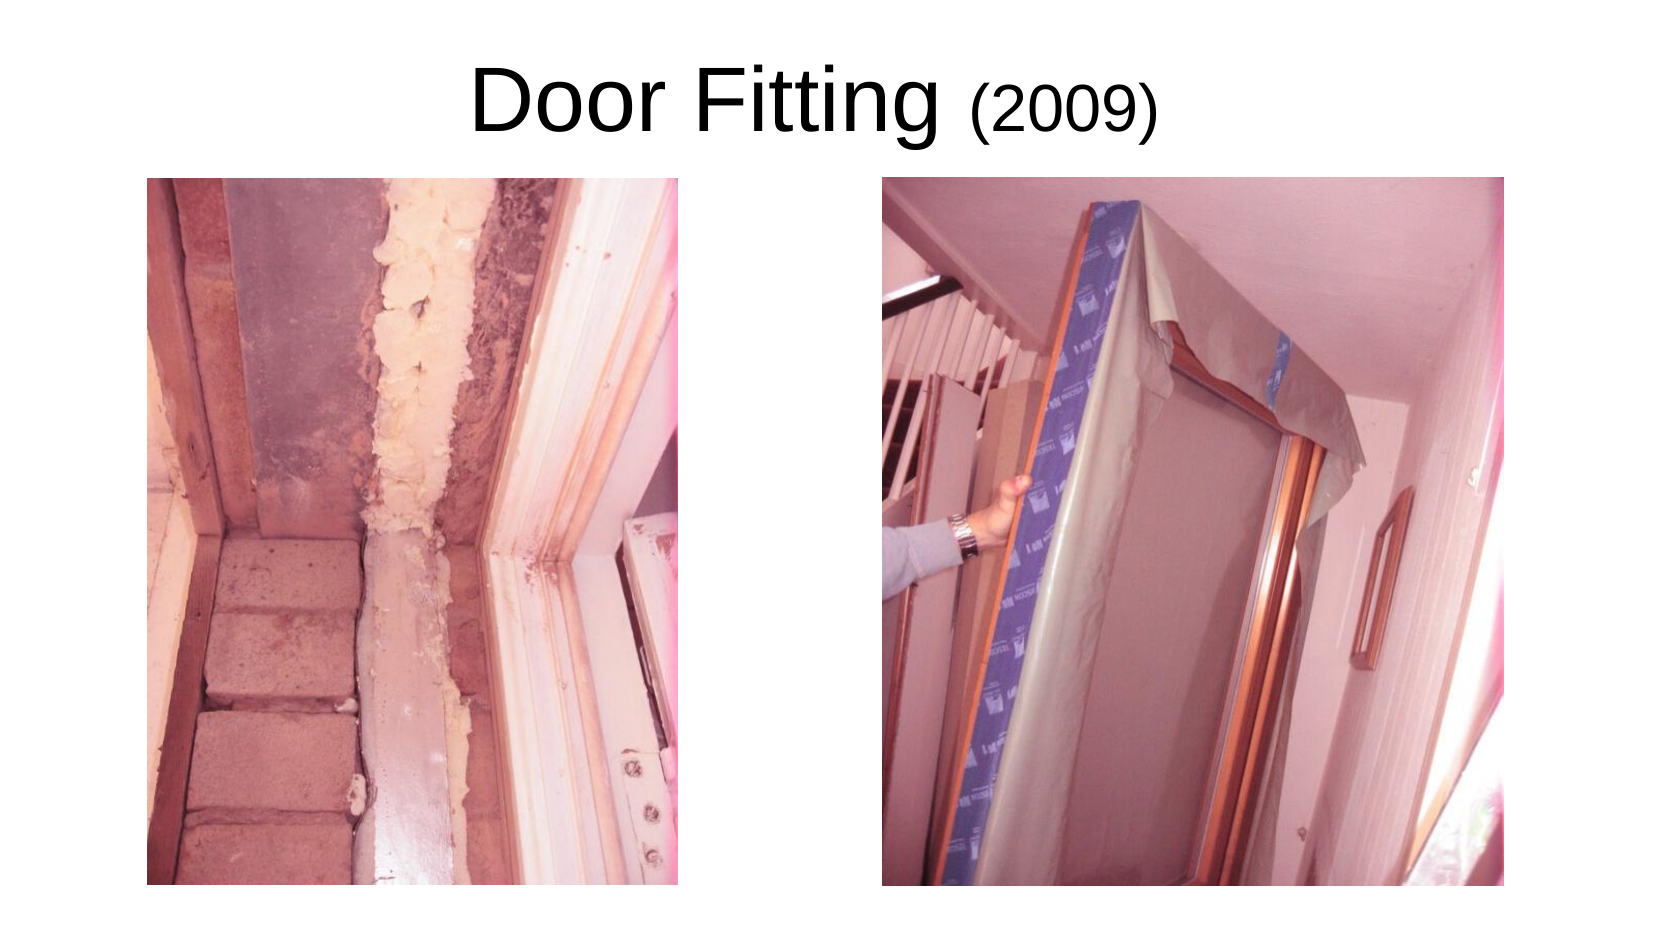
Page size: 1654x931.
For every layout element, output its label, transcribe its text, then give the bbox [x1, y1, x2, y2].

picture [882, 177, 1504, 886]
title Door Fitting (2009) [206, 21, 1424, 178]
picture [147, 178, 678, 885]
